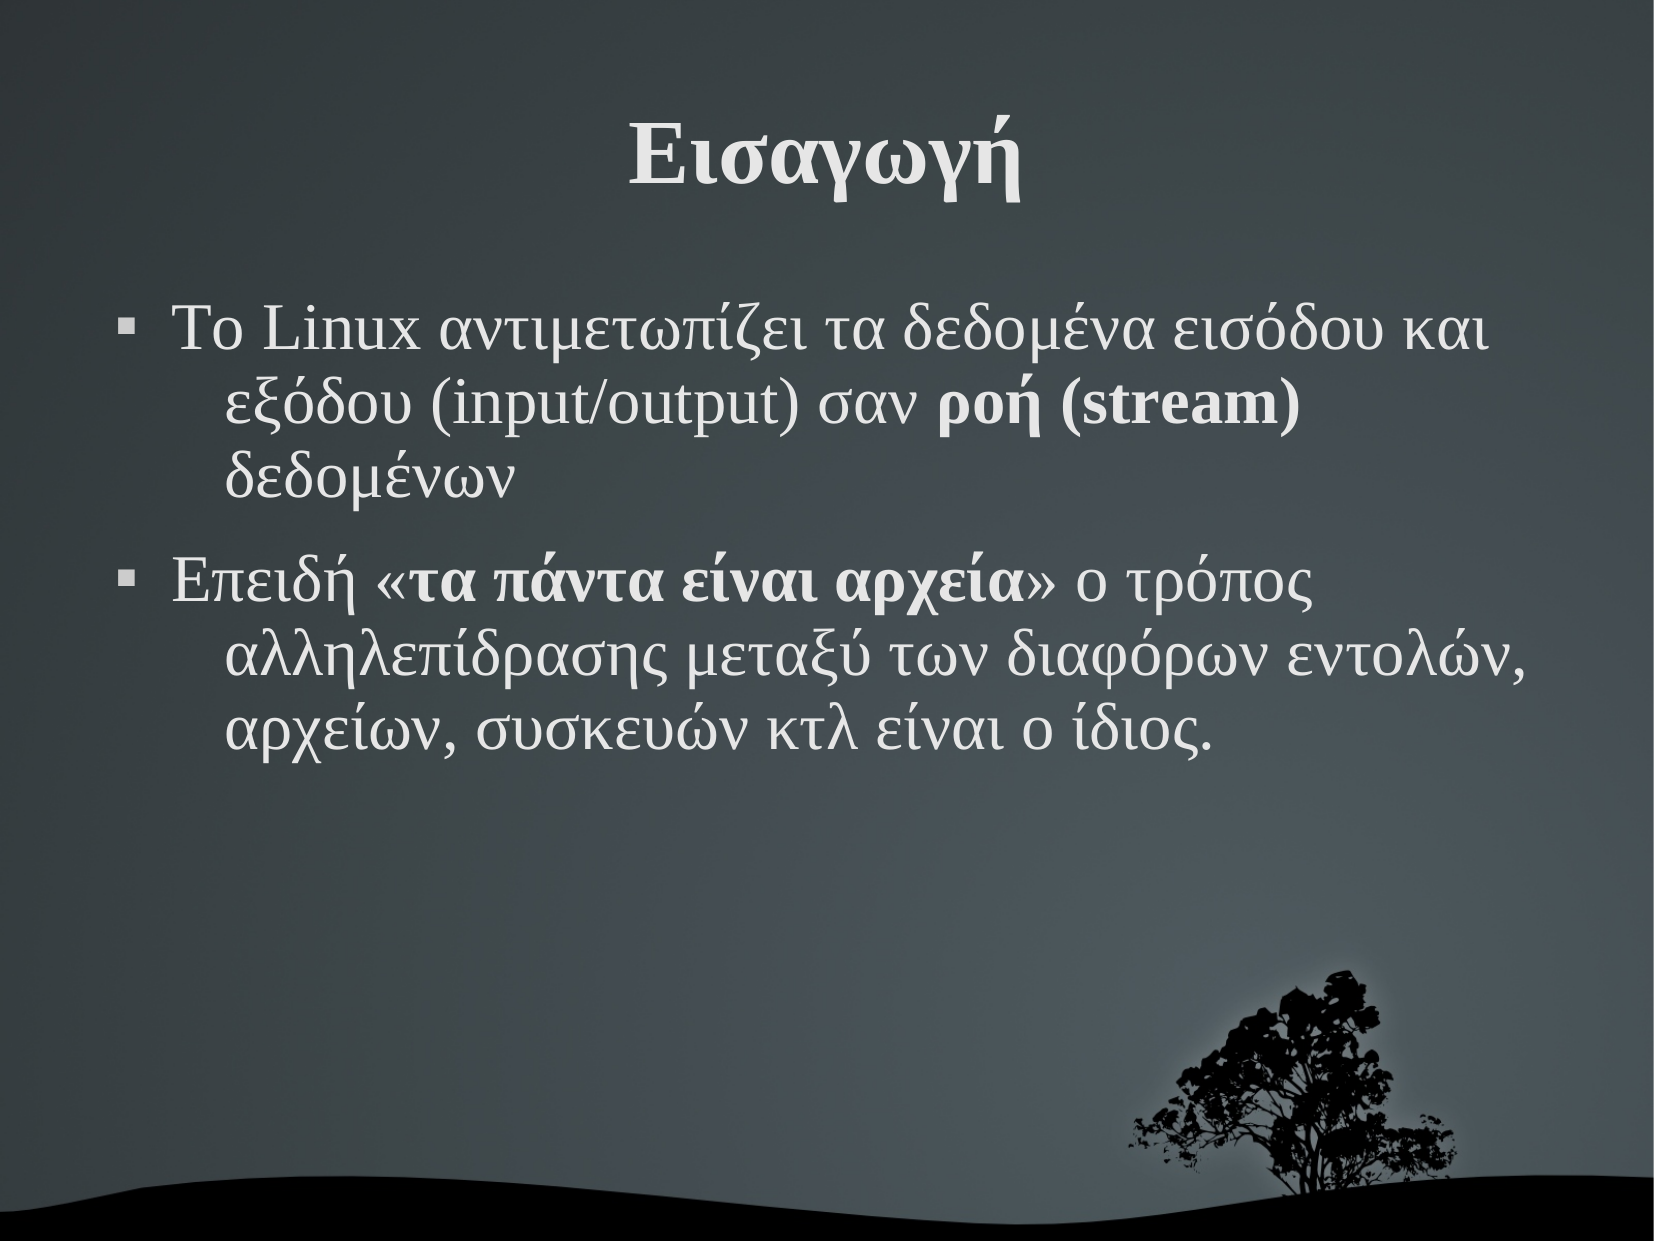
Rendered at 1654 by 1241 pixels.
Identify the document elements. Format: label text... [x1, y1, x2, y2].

title Εισαγωγή [82, 49, 1571, 257]
list Το Linux αντιμετωπίζει τα δεδομένα εισόδου και εξόδου (input/output) σαν ροή (stream) δεδομένων Επειδή «τα πάντα είναι αρχεία» ο τρόπος αλληλεπίδρασης μεταξύ των διαφόρων εντολών, αρχείων, συσκευών κτλ είναι ο ίδιος. [82, 290, 1571, 1109]
picture [0, 0, 1654, 1241]
